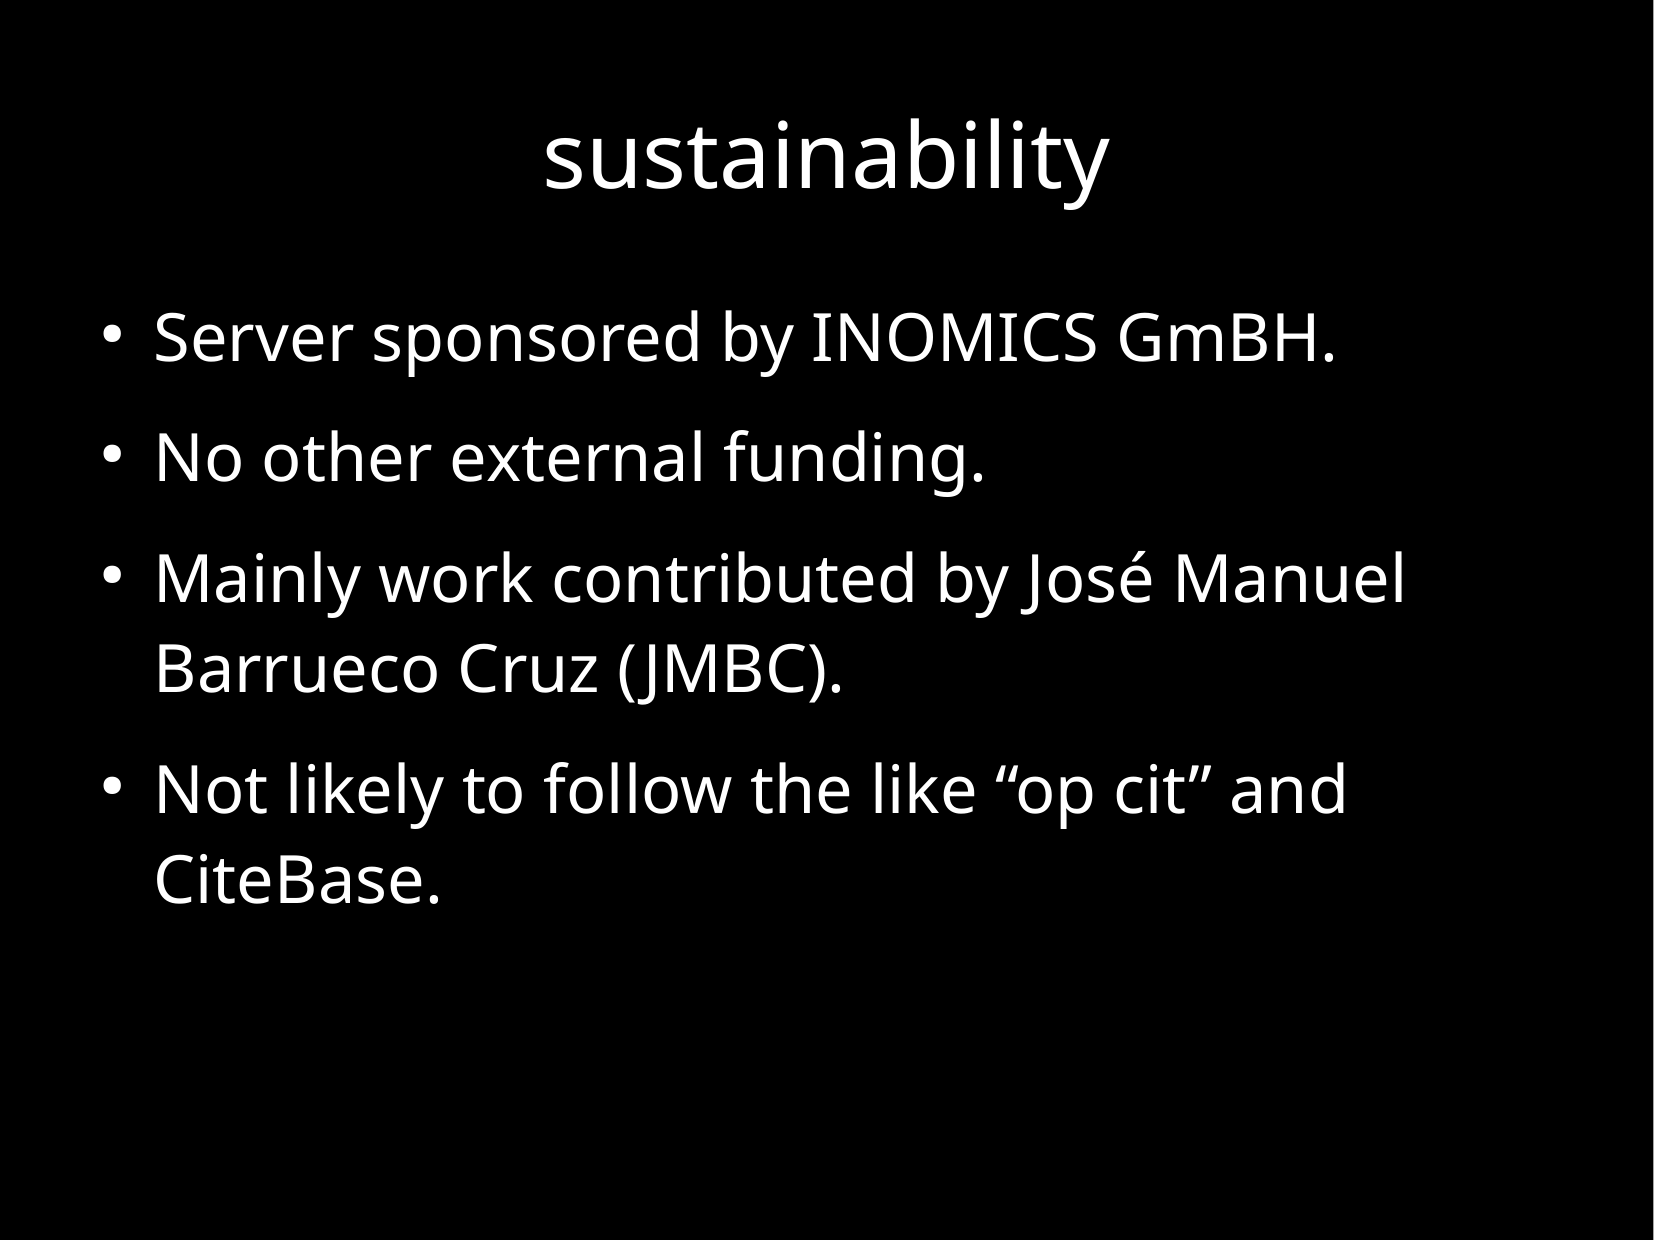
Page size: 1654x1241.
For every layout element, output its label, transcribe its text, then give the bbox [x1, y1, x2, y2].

title sustainability [82, 49, 1571, 257]
list Server sponsored by INOMICS GmBH. No other external funding. Mainly work contributed by José Manuel Barrueco Cruz (JMBC). Not likely to follow the like “op cit” and CiteBase. [82, 290, 1571, 1010]
